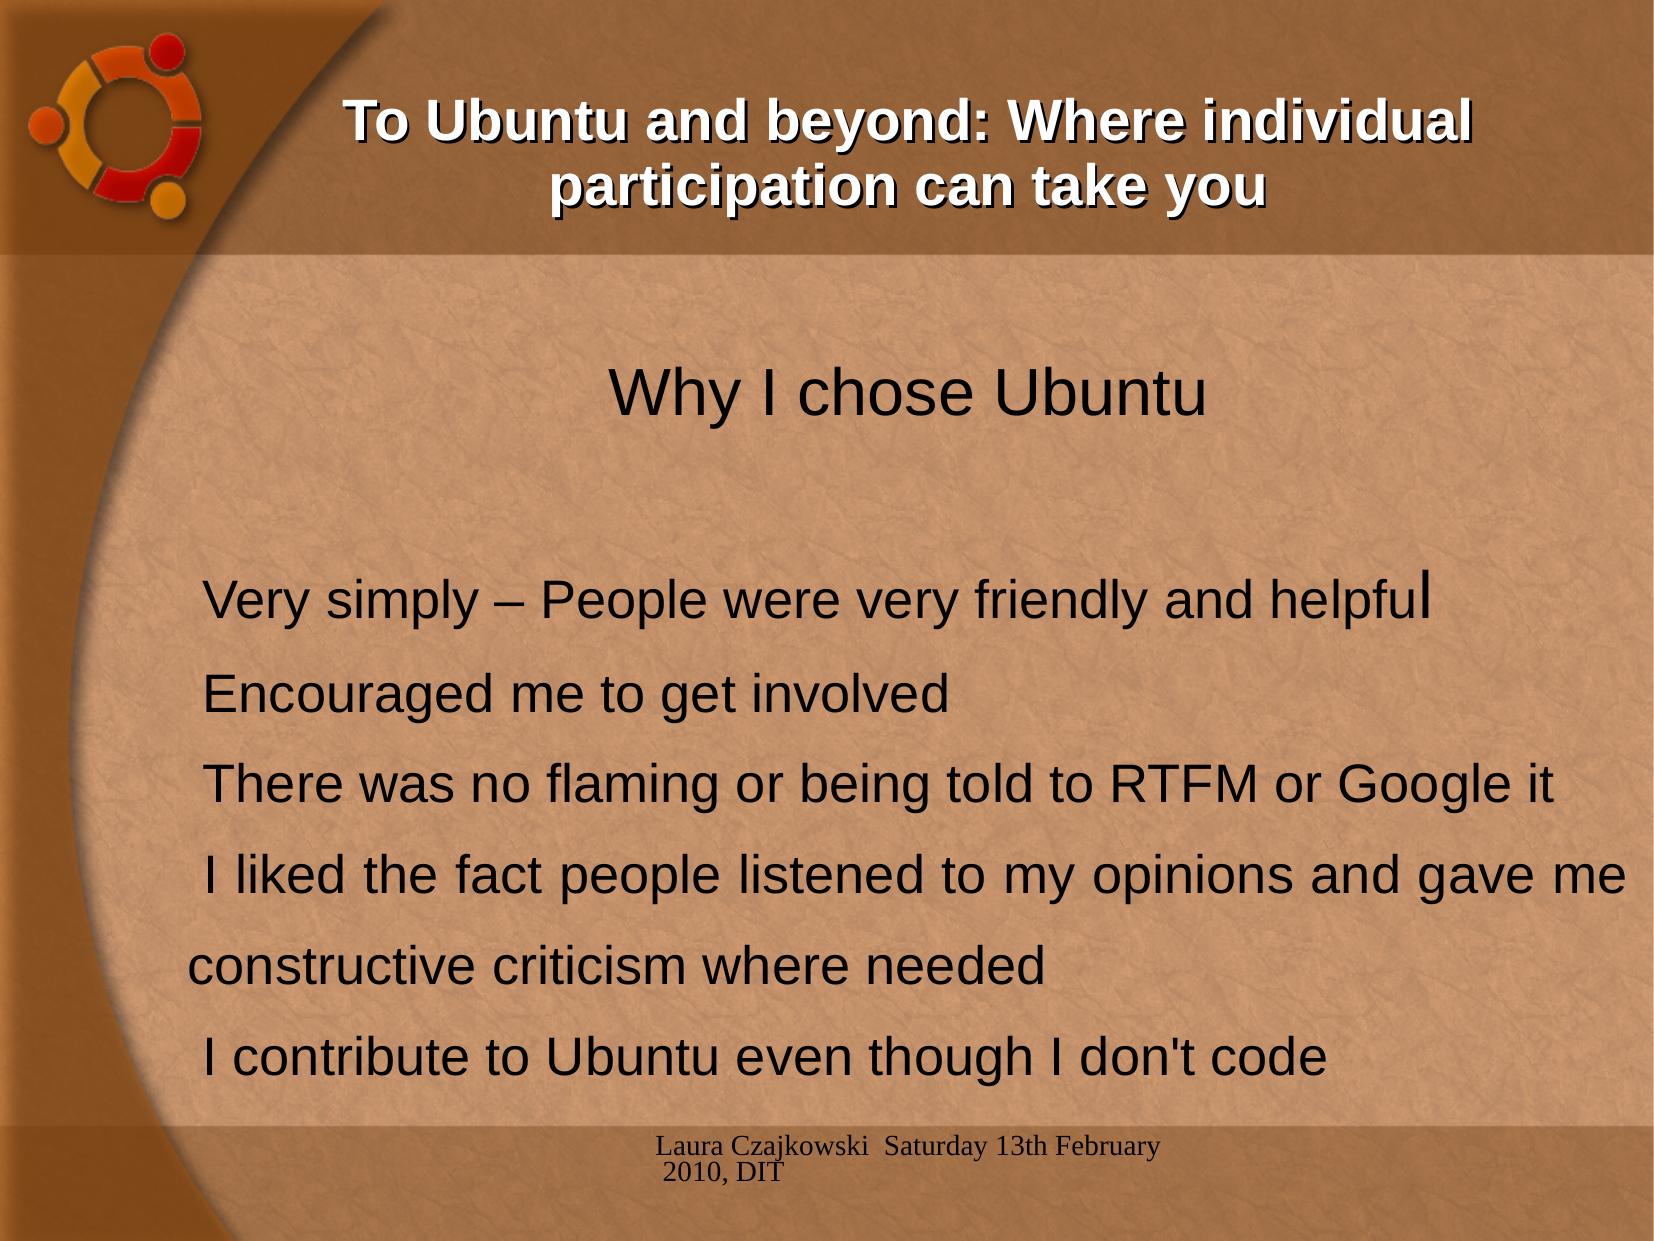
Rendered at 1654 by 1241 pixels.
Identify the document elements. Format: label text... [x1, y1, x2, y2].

picture [0, 0, 1654, 1241]
subtitle Why I chose Ubuntu Very simply – People were very friendly and helpful Encouraged me to get involved There was no flaming or being told to RTFM or Google it I liked the fact people listened to my opinions and gave me constructive criticism where needed I contribute to Ubuntu even though I don't code [187, 67, 1630, 1241]
title To Ubuntu and beyond: Where individual participation can take you [187, 56, 1630, 67]
